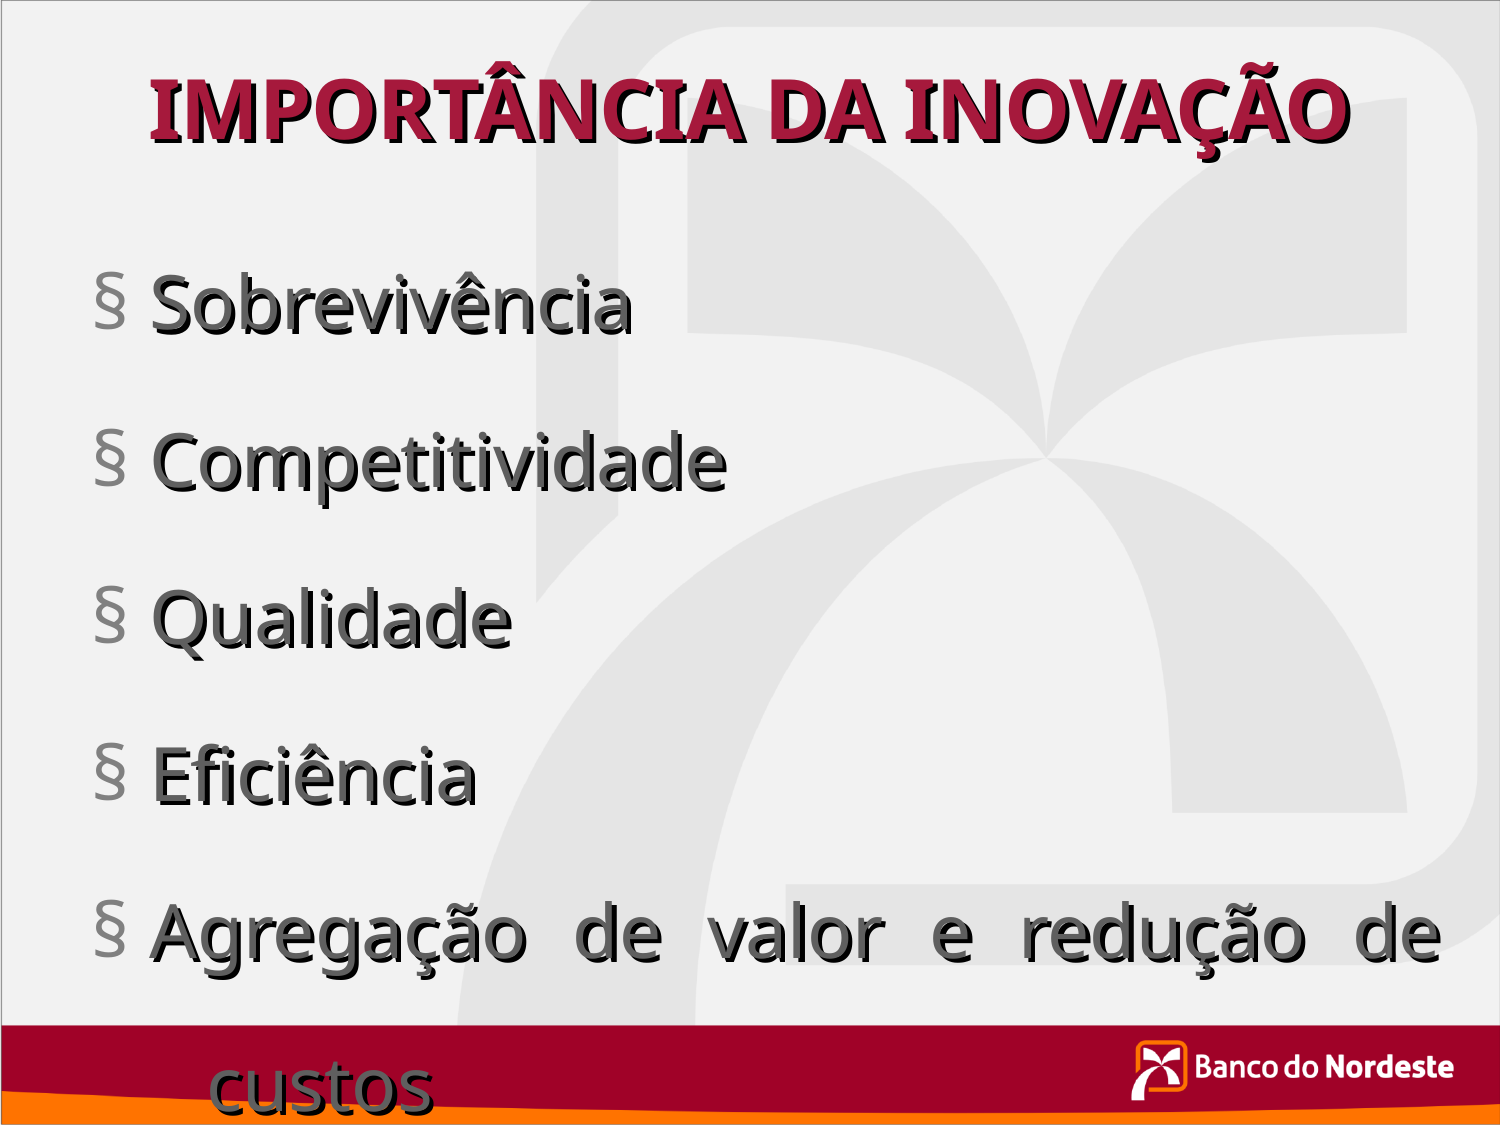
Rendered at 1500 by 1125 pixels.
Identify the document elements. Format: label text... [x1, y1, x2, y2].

text_box Sobrevivência Competitividade Qualidade Eficiência Agregação de valor e redução de custos [17, 184, 1500, 984]
text_box IMPORTÂNCIA DA INOVAÇÃO [0, 75, 1500, 161]
